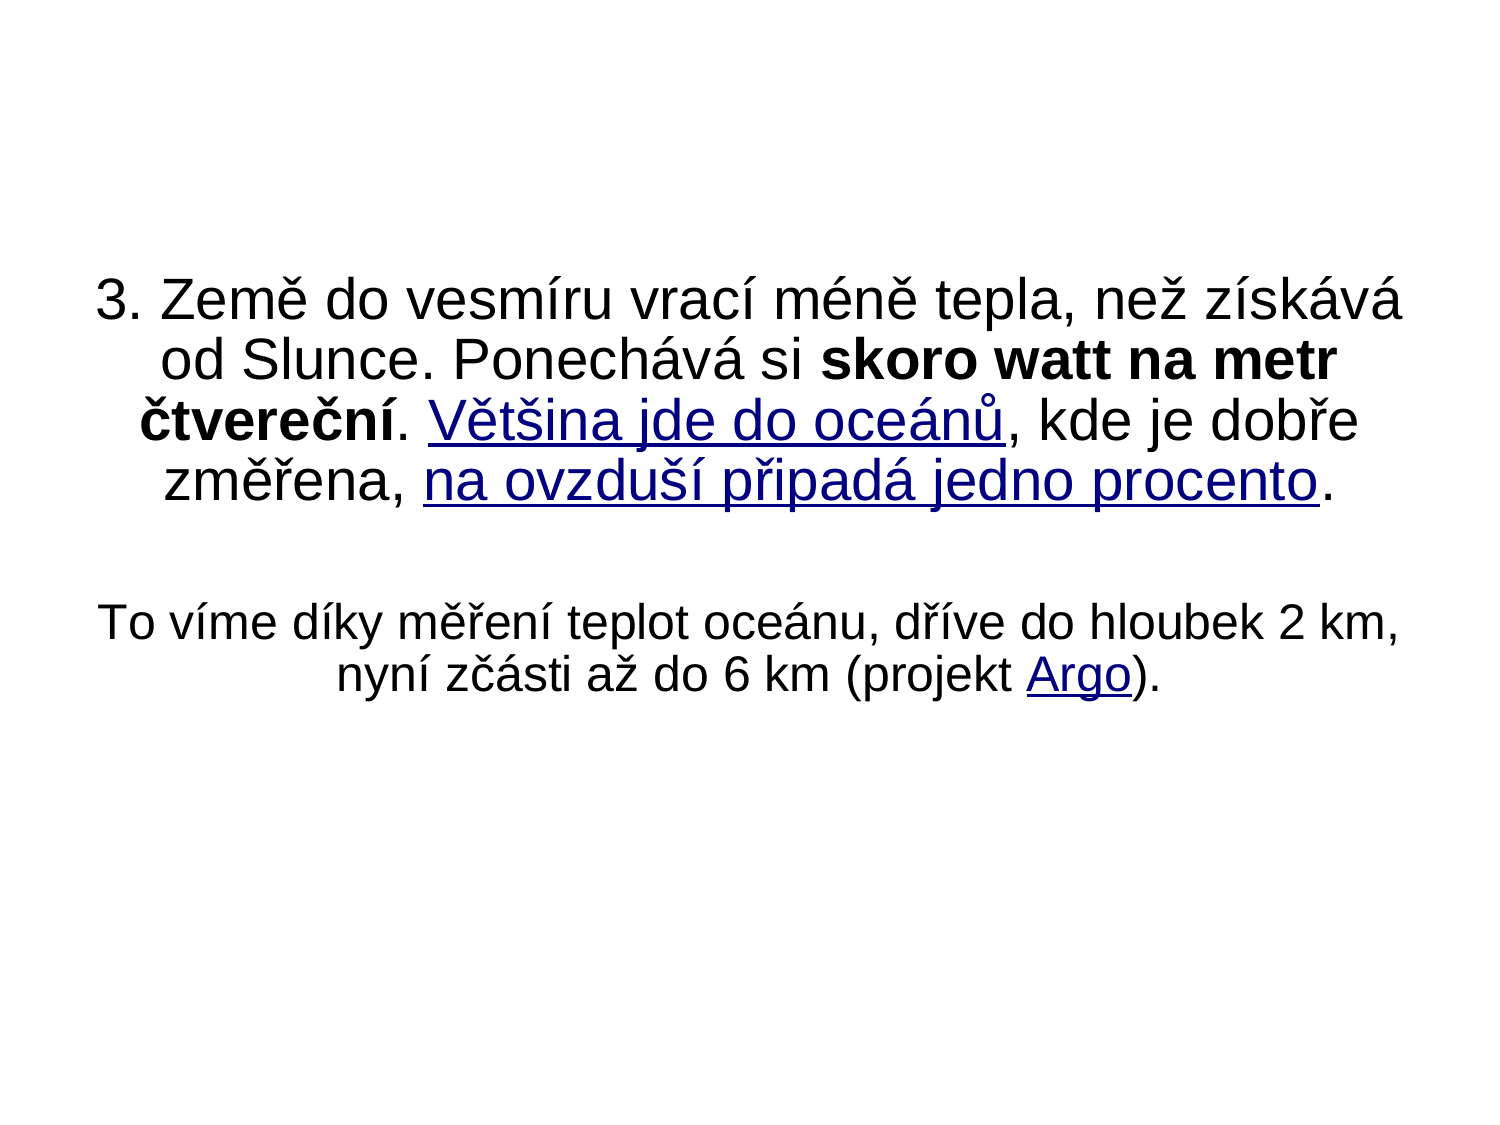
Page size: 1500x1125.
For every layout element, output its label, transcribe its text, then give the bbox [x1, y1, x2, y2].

subtitle 3. Země do vesmíru vrací méně tepla, než získává od Slunce. Ponechává si skoro watt na metr čtvereční. Většina jde do oceánů, kde je dobře změřena, na ovzduší připadá jedno procento. To víme díky měření teplot oceánu, dříve do hloubek 2 km, nyní zčásti až do 6 km (projekt Argo). [75, 43, 1425, 1066]
